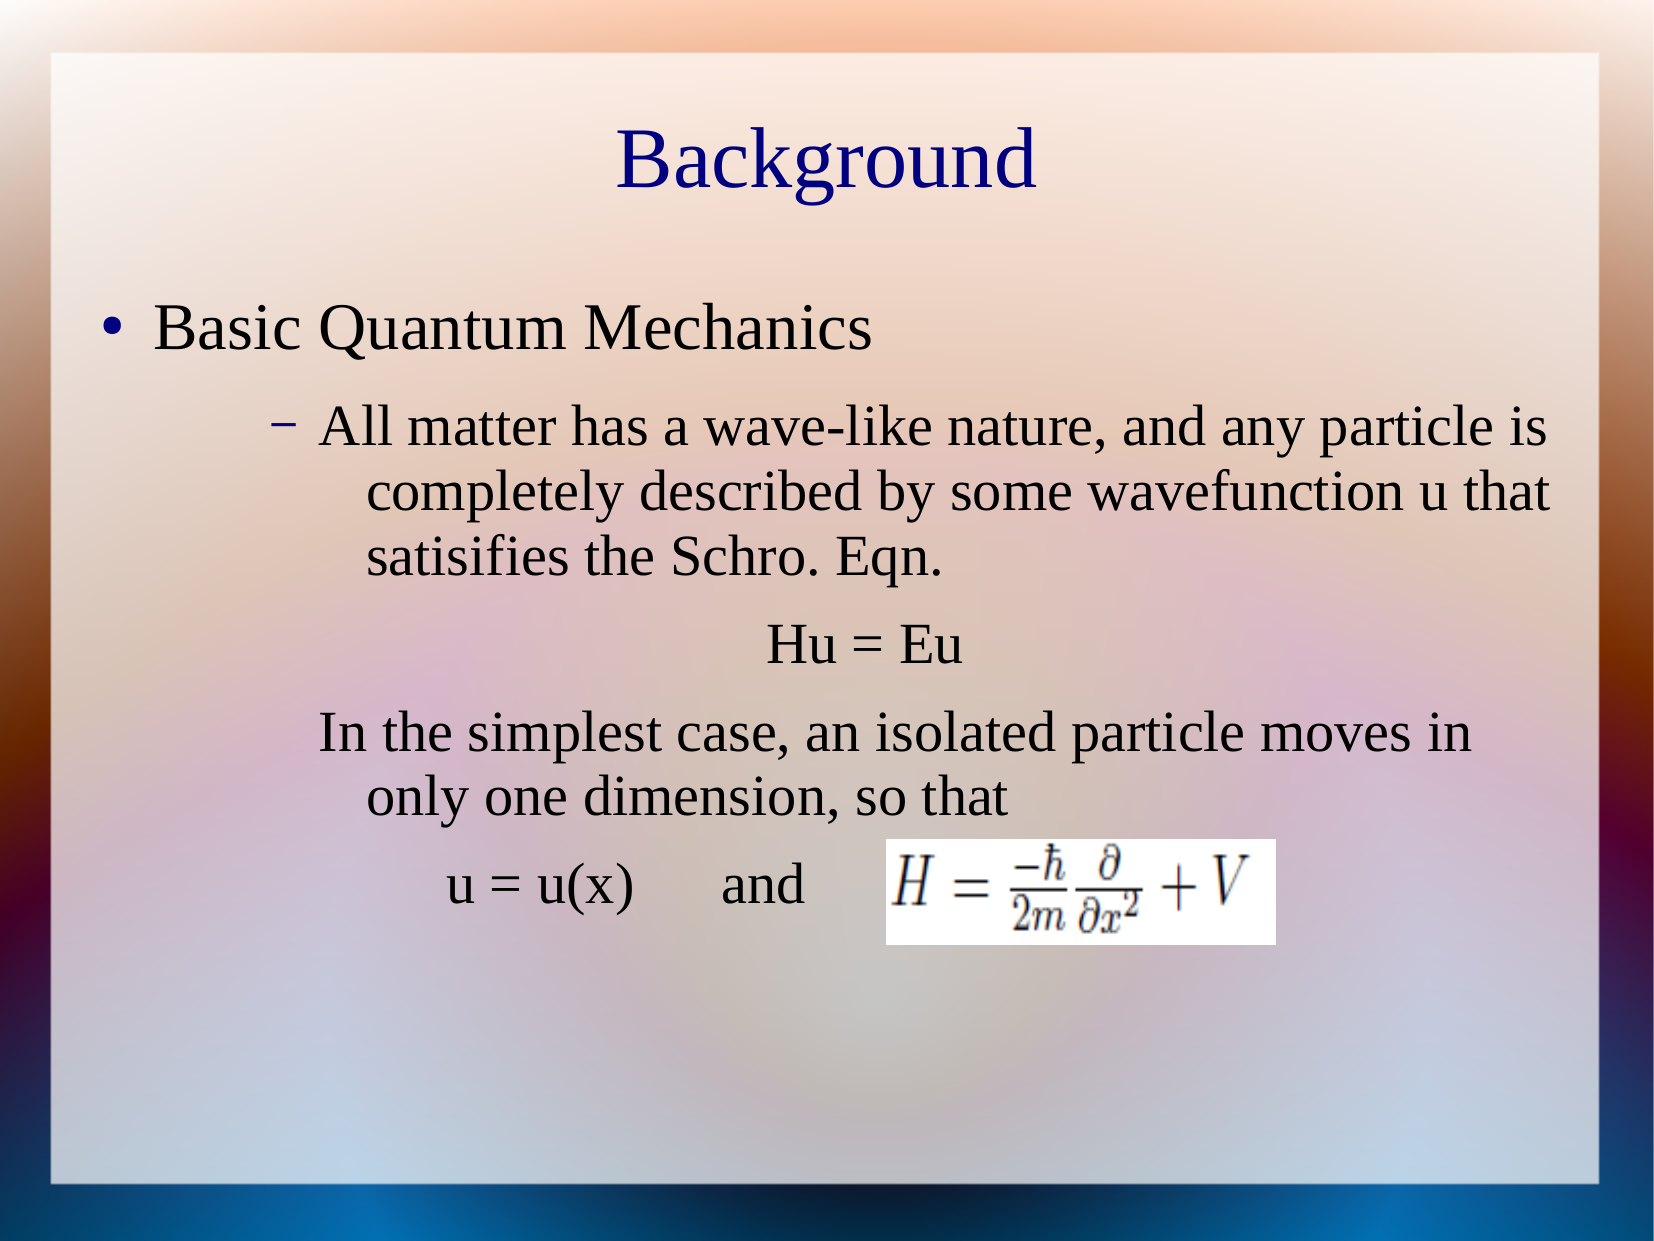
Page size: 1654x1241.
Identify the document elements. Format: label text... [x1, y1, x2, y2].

picture [0, 0, 1654, 1241]
picture [886, 839, 1276, 946]
list Basic Quantum Mechanics All matter has a wave-like nature, and any particle is completely described by some wavefunction u that satisifies the Schro. Eqn. Hu = Eu In the simplest case, an isolated particle moves in only one dimension, so that u = u(x) and [82, 290, 1571, 1241]
title Background [82, 55, 1571, 263]
